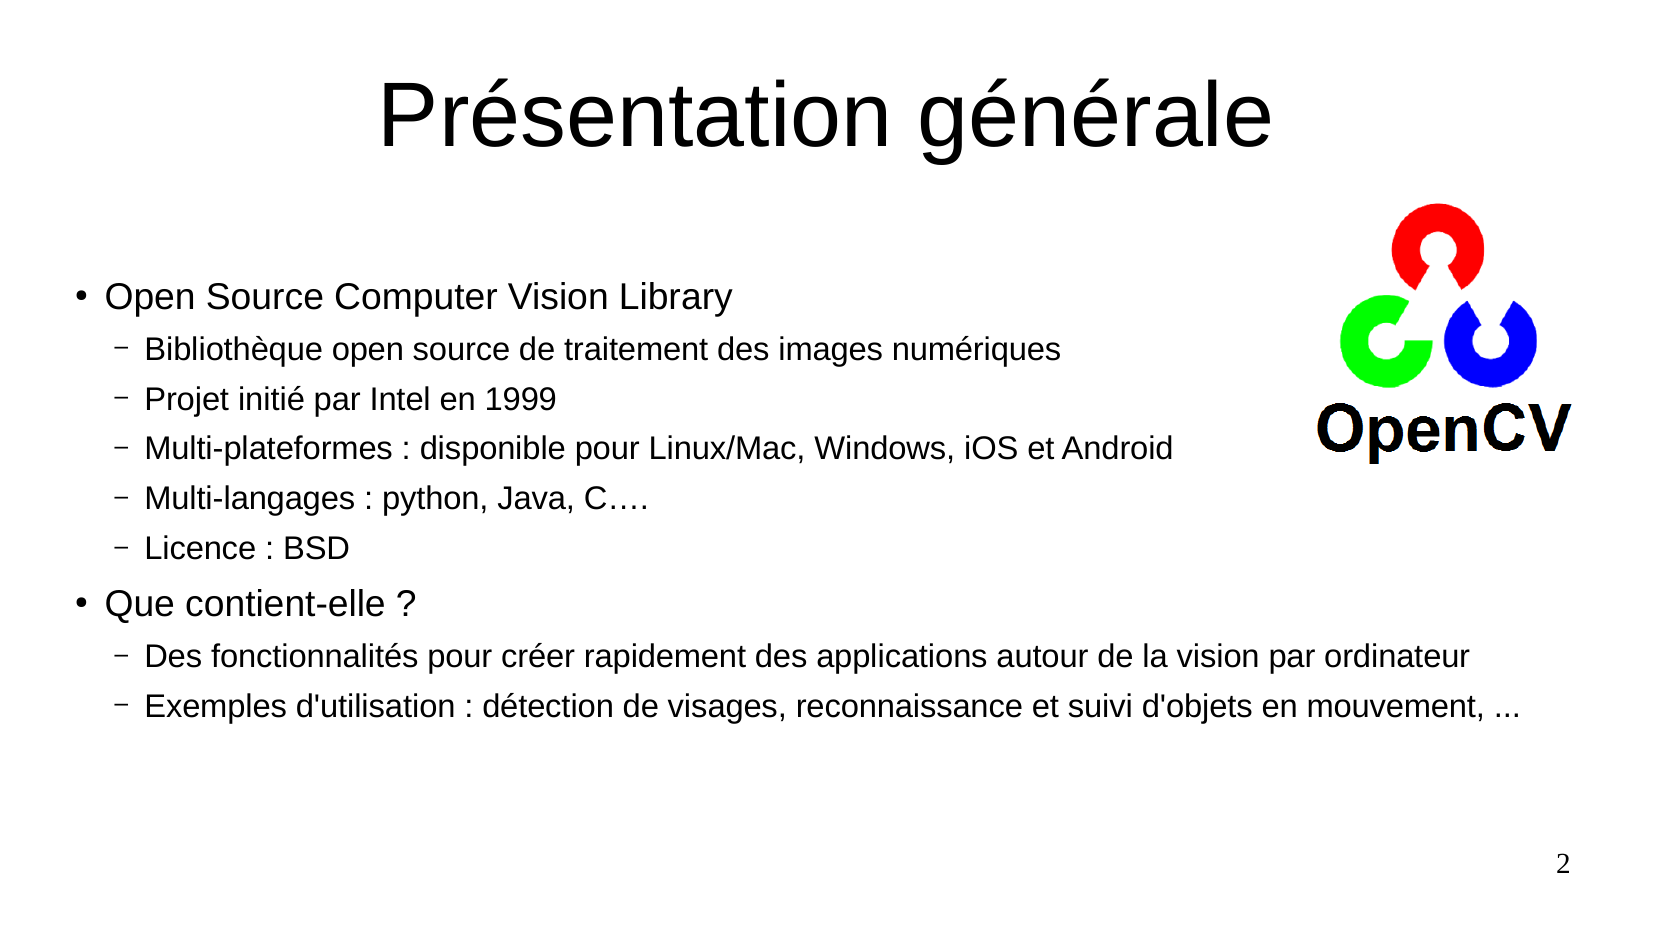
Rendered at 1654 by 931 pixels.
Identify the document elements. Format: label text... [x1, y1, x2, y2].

title Présentation générale [82, 37, 1571, 193]
list Open Source Computer Vision Library Bibliothèque open source de traitement des images numériques Projet initié par Intel en 1999 Multi-plateformes : disponible pour Linux/Mac, Windows, iOS et Android Multi-langages : python, Java, C…. Licence : BSD Que contient-elle ? Des fonctionnalités pour créer rapidement des applications autour de la vision par ordinateur Exemples d'utilisation : détection de visages, reconnaissance et suivi d'objets en mouvement, ... [64, 217, 1554, 758]
picture [1276, 177, 1625, 485]
